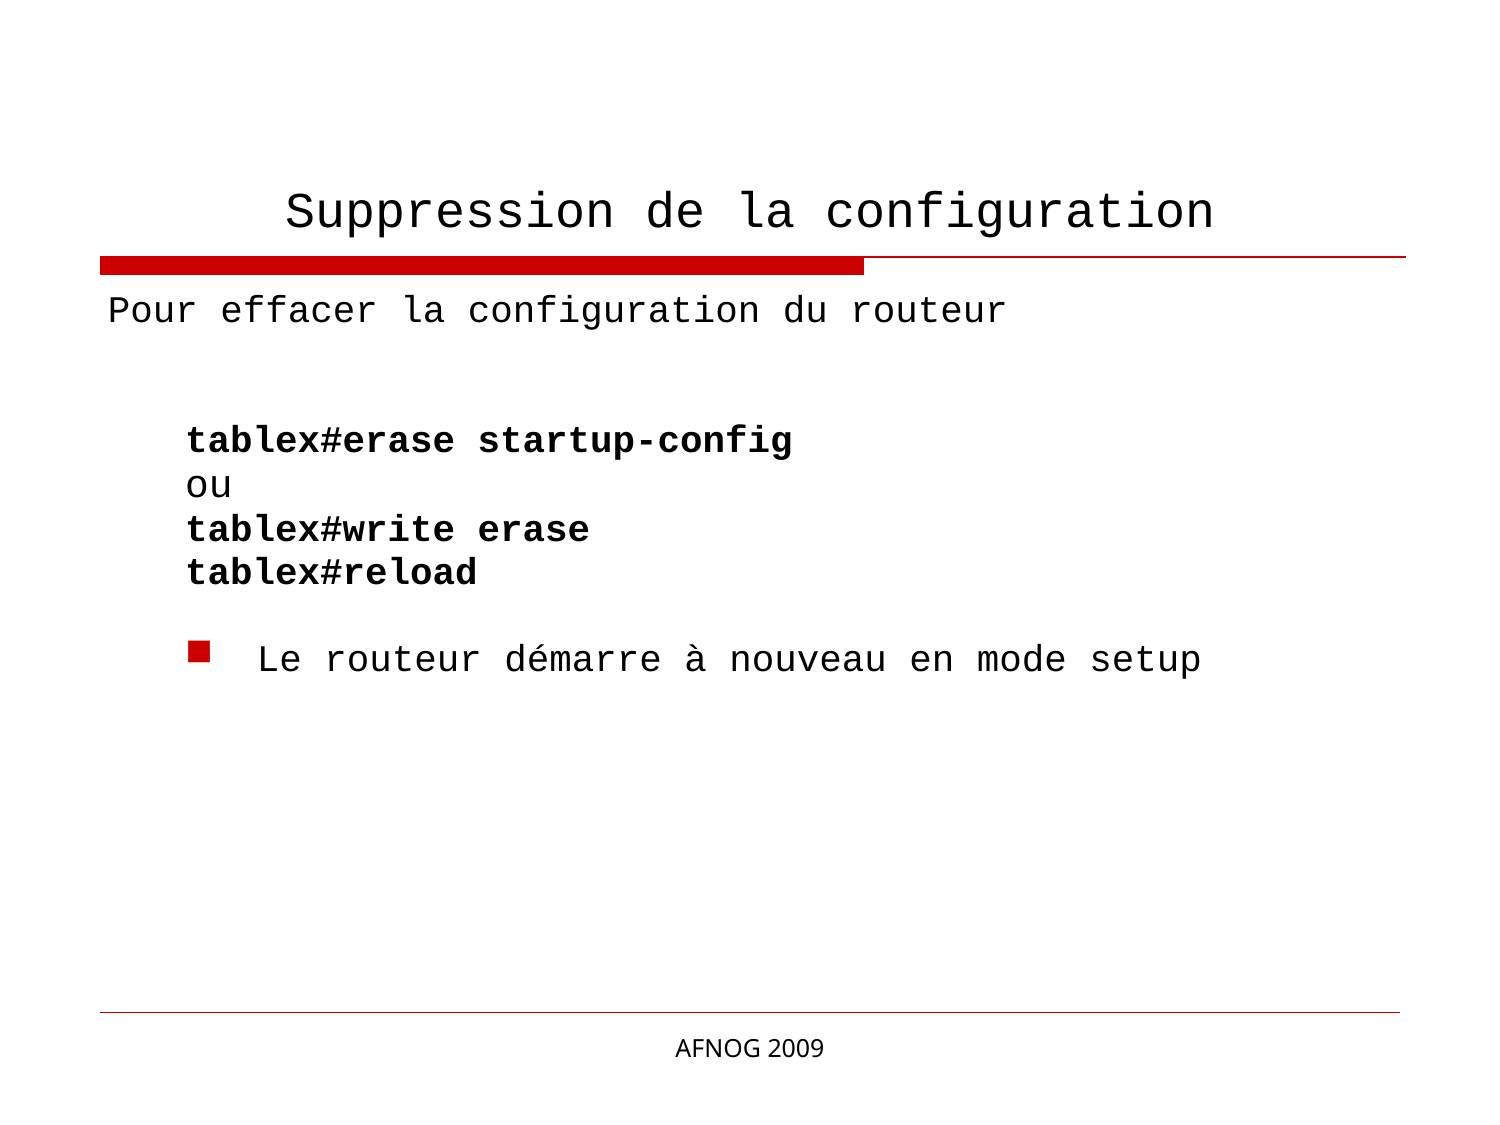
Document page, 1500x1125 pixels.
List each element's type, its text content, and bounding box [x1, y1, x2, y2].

title Suppression de la configuration [94, 49, 1407, 250]
list Pour effacer la configuration du routeur tablex#erase startup-config ou tablex#write erase tablex#reload Le routeur démarre à nouveau en mode setup [92, 287, 1406, 988]
text_box AFNOG 2009 [512, 1024, 988, 1103]
